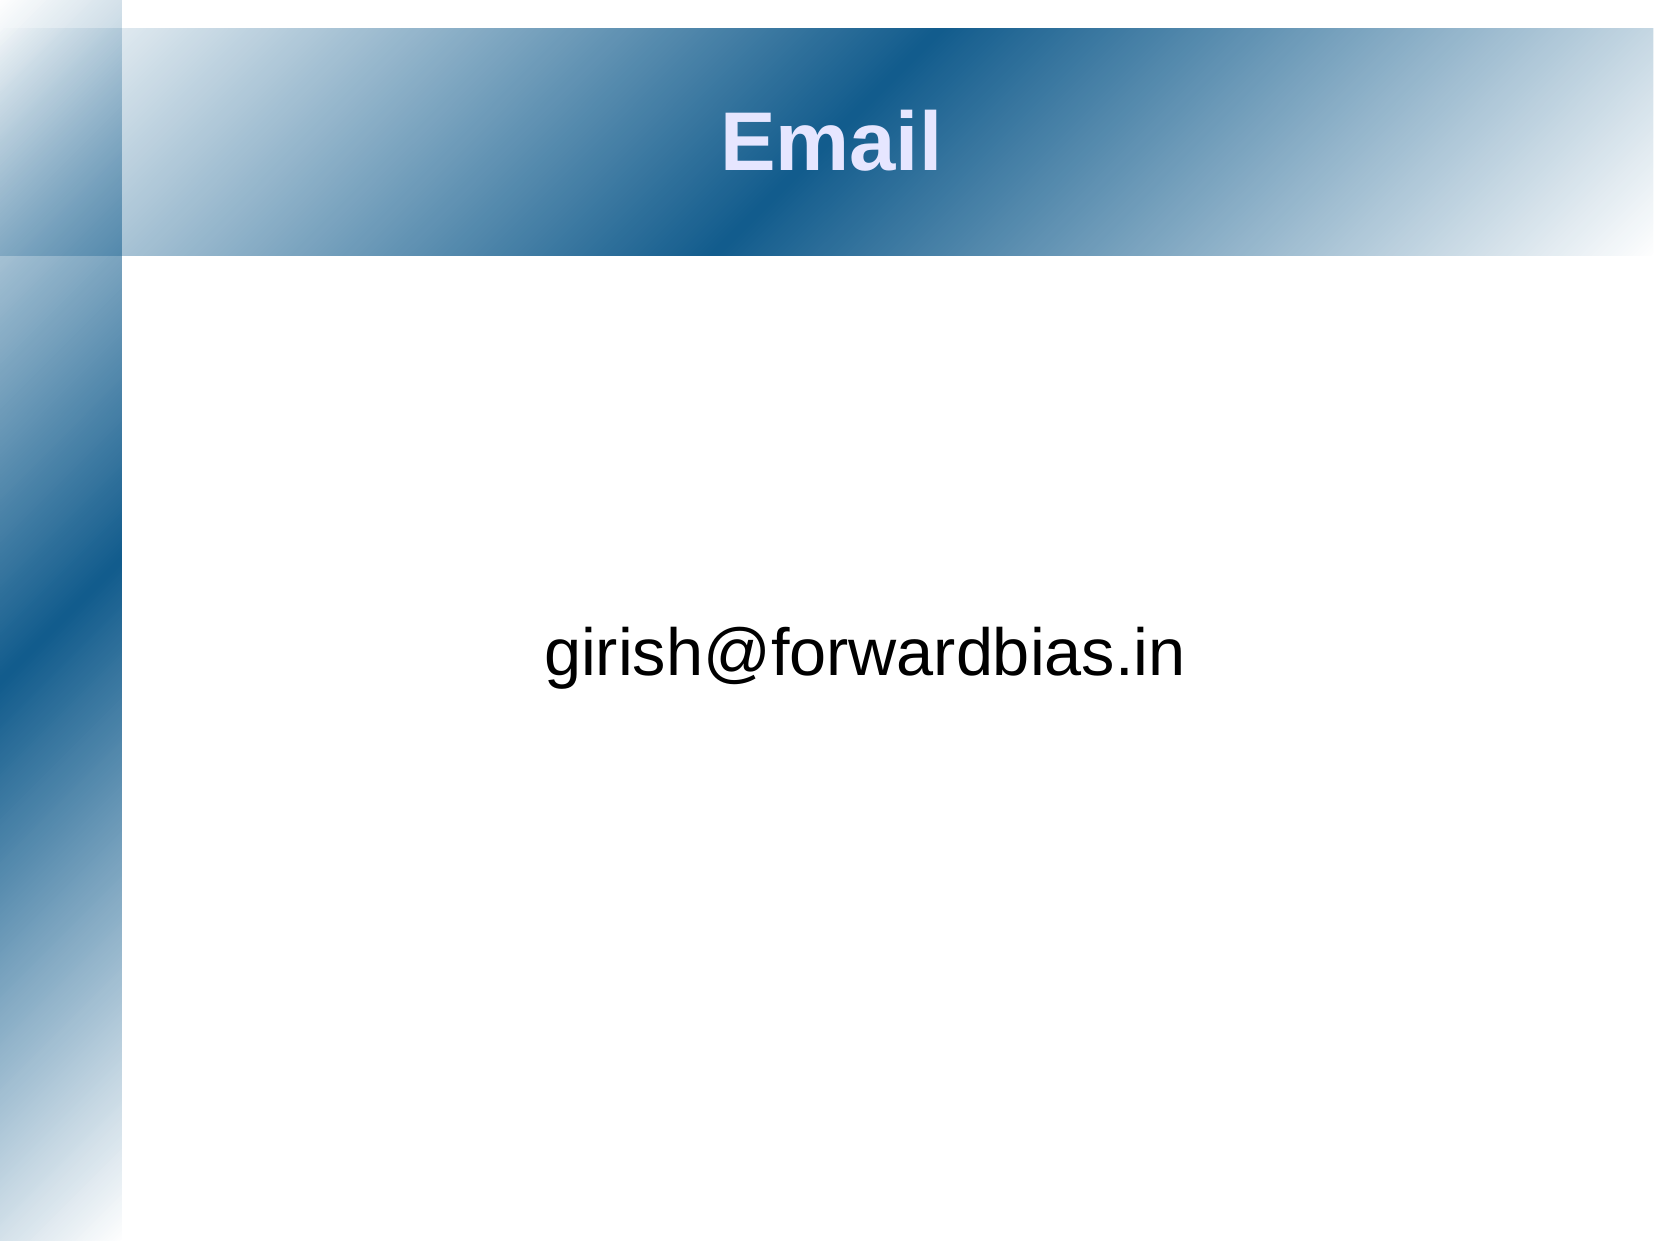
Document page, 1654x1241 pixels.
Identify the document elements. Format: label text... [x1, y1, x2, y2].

list girish@forwardbias.in [127, 316, 1603, 1174]
title Email [125, 37, 1538, 246]
